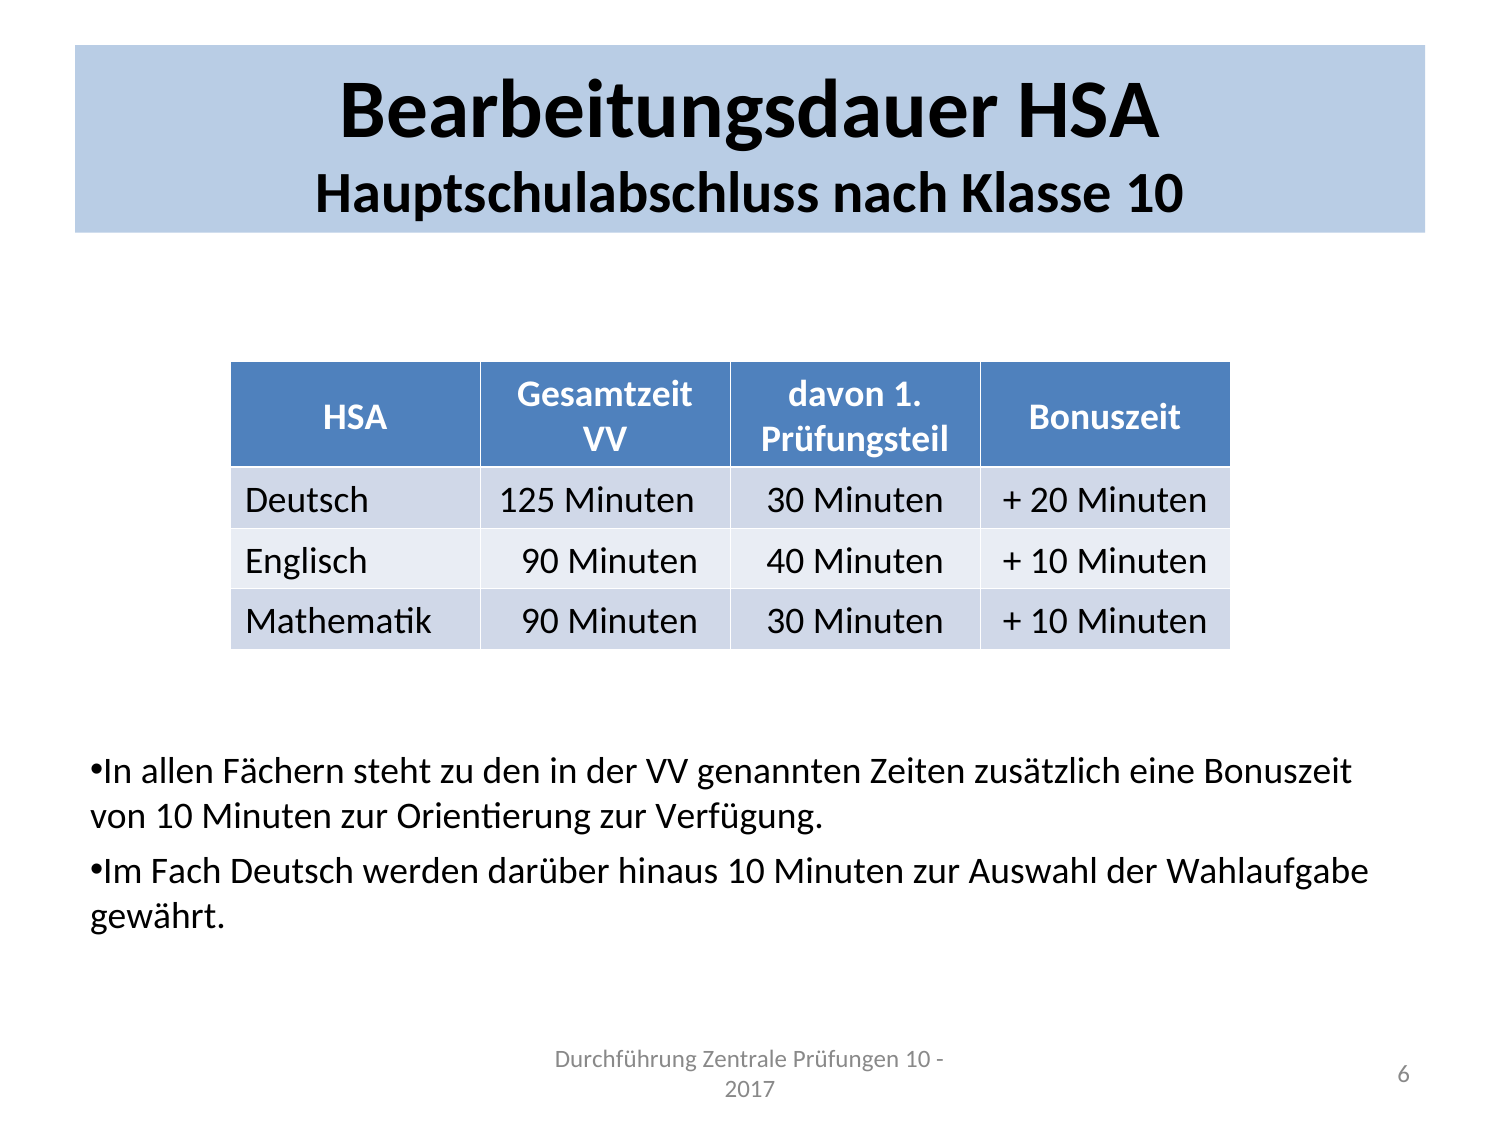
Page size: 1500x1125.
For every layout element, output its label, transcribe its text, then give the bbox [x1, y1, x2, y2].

table_cell 125 Minuten [481, 468, 730, 528]
table_cell 30 Minuten [731, 589, 980, 649]
text_box <Foliennummer> [1074, 1042, 1426, 1103]
table_cell + 20 Minuten [981, 468, 1230, 528]
table_cell Deutsch [231, 468, 480, 528]
text_box Durchführung Zentrale Prüfungen 10 - 2017 [512, 1042, 988, 1103]
table_cell 40 Minuten [731, 529, 980, 588]
list In allen Fächern steht zu den in der VV genannten Zeiten zusätzlich eine Bonuszeit von 10 Minuten zur Orientierung zur Verfügung. Im Fach Deutsch werden darüber hinaus 10 Minuten zur Auswahl der Wahlaufgabe gewährt. [75, 262, 1426, 1005]
table_cell Mathematik [231, 589, 480, 649]
table_header Gesamtzeit VV [481, 362, 730, 466]
table_cell 90 Minuten [481, 589, 730, 649]
table_header Bonuszeit [981, 362, 1230, 466]
table_cell Englisch [231, 529, 480, 588]
table_header HSA [231, 362, 480, 466]
table_cell 30 Minuten [731, 468, 980, 528]
title Bearbeitungsdauer HSA Hauptschulabschluss nach Klasse 10 [75, 45, 1426, 233]
table_header davon 1. Prüfungsteil [731, 362, 980, 466]
table_cell + 10 Minuten [981, 589, 1230, 649]
table_cell + 10 Minuten [981, 529, 1230, 588]
table_cell 90 Minuten [481, 529, 730, 588]
